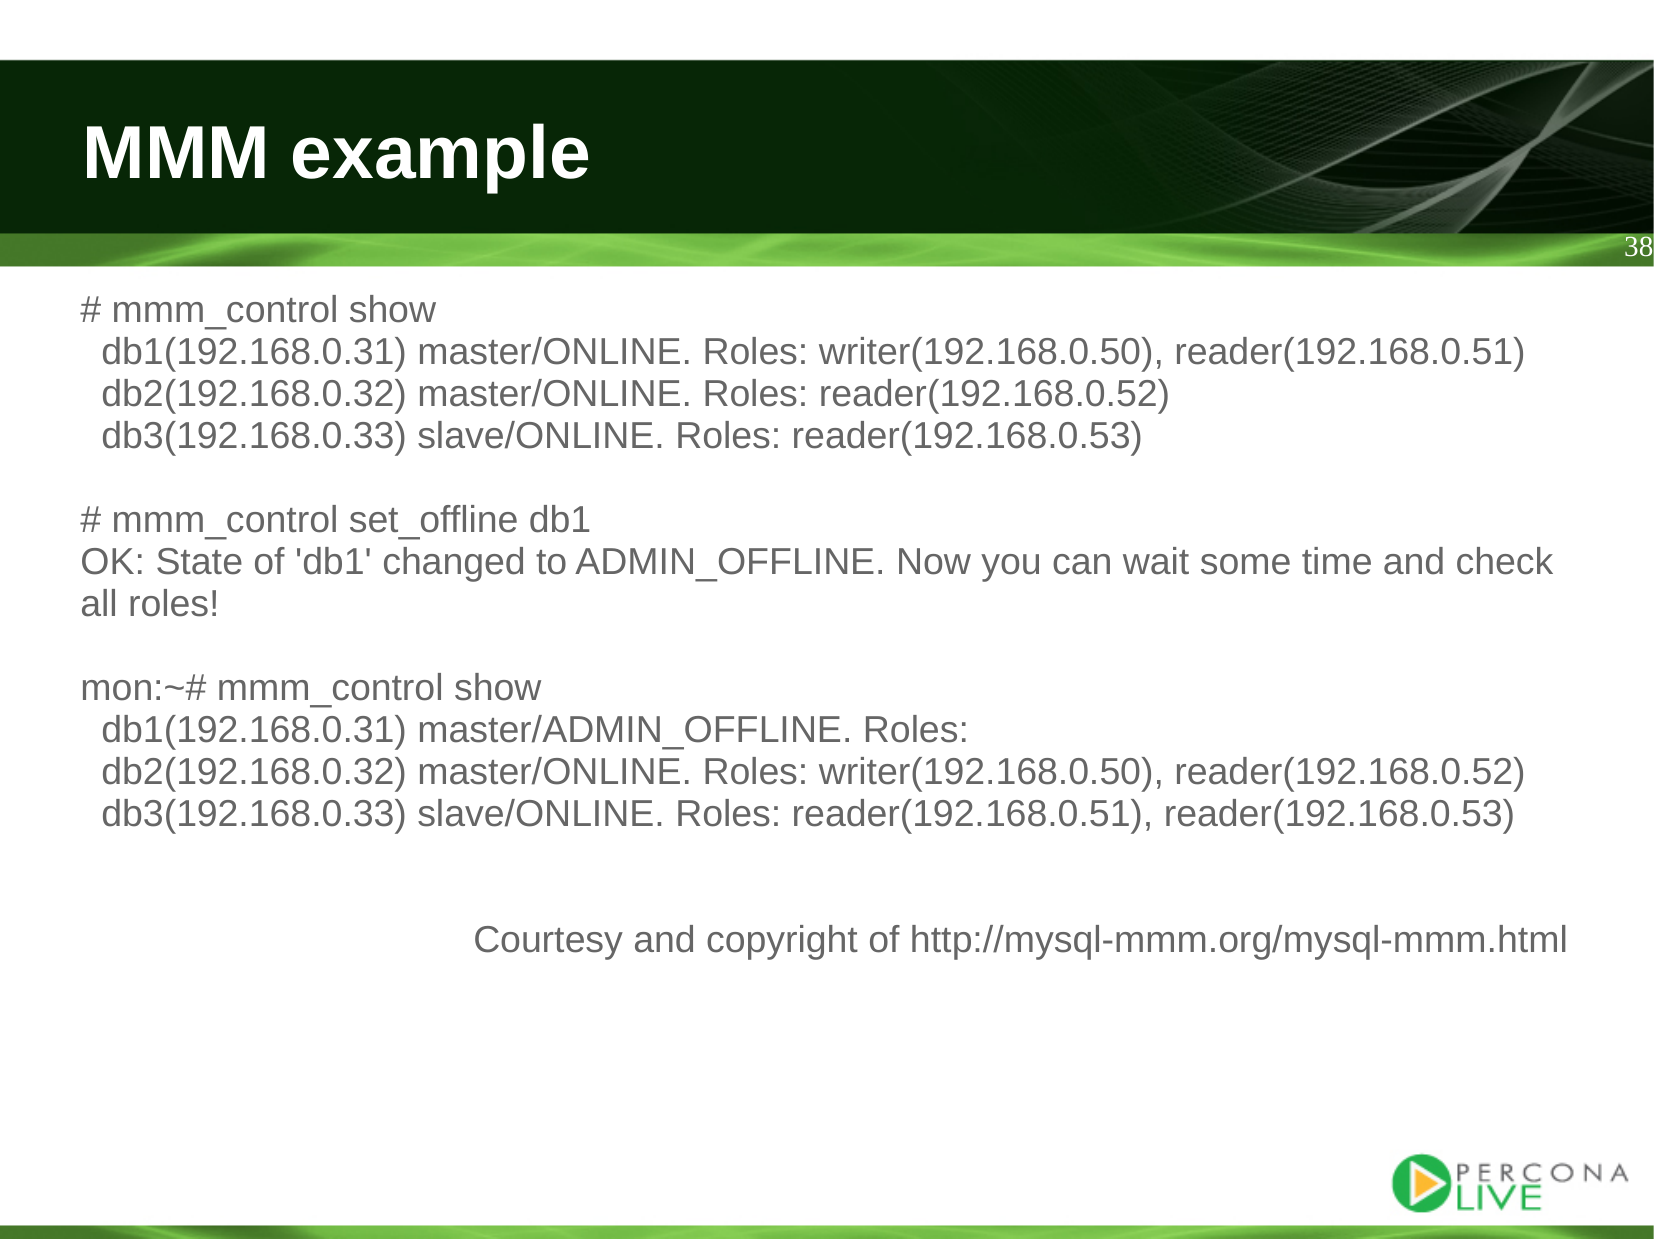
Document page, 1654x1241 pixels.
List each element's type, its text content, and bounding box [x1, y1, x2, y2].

picture [0, 1, 1654, 1239]
list # mmm_control show db1(192.168.0.31) master/ONLINE. Roles: writer(192.168.0.50), reader(192.168.0.51) db2(192.168.0.32) master/ONLINE. Roles: reader(192.168.0.52) db3(192.168.0.33) slave/ONLINE. Roles: reader(192.168.0.53) # mmm_control set_offline db1 OK: State of 'db1' changed to ADMIN_OFFLINE. Now you can wait some time and check all roles! mon:~# mmm_control show db1(192.168.0.31) master/ADMIN_OFFLINE. Roles: db2(192.168.0.32) master/ONLINE. Roles: writer(192.168.0.50), reader(192.168.0.52) db3(192.168.0.33) slave/ONLINE. Roles: reader(192.168.0.51), reader(192.168.0.53) Courtesy and copyright of http://mysql-mmm.org/mysql-mmm.html [80, 288, 1569, 1060]
title MMM example [82, 49, 1571, 257]
